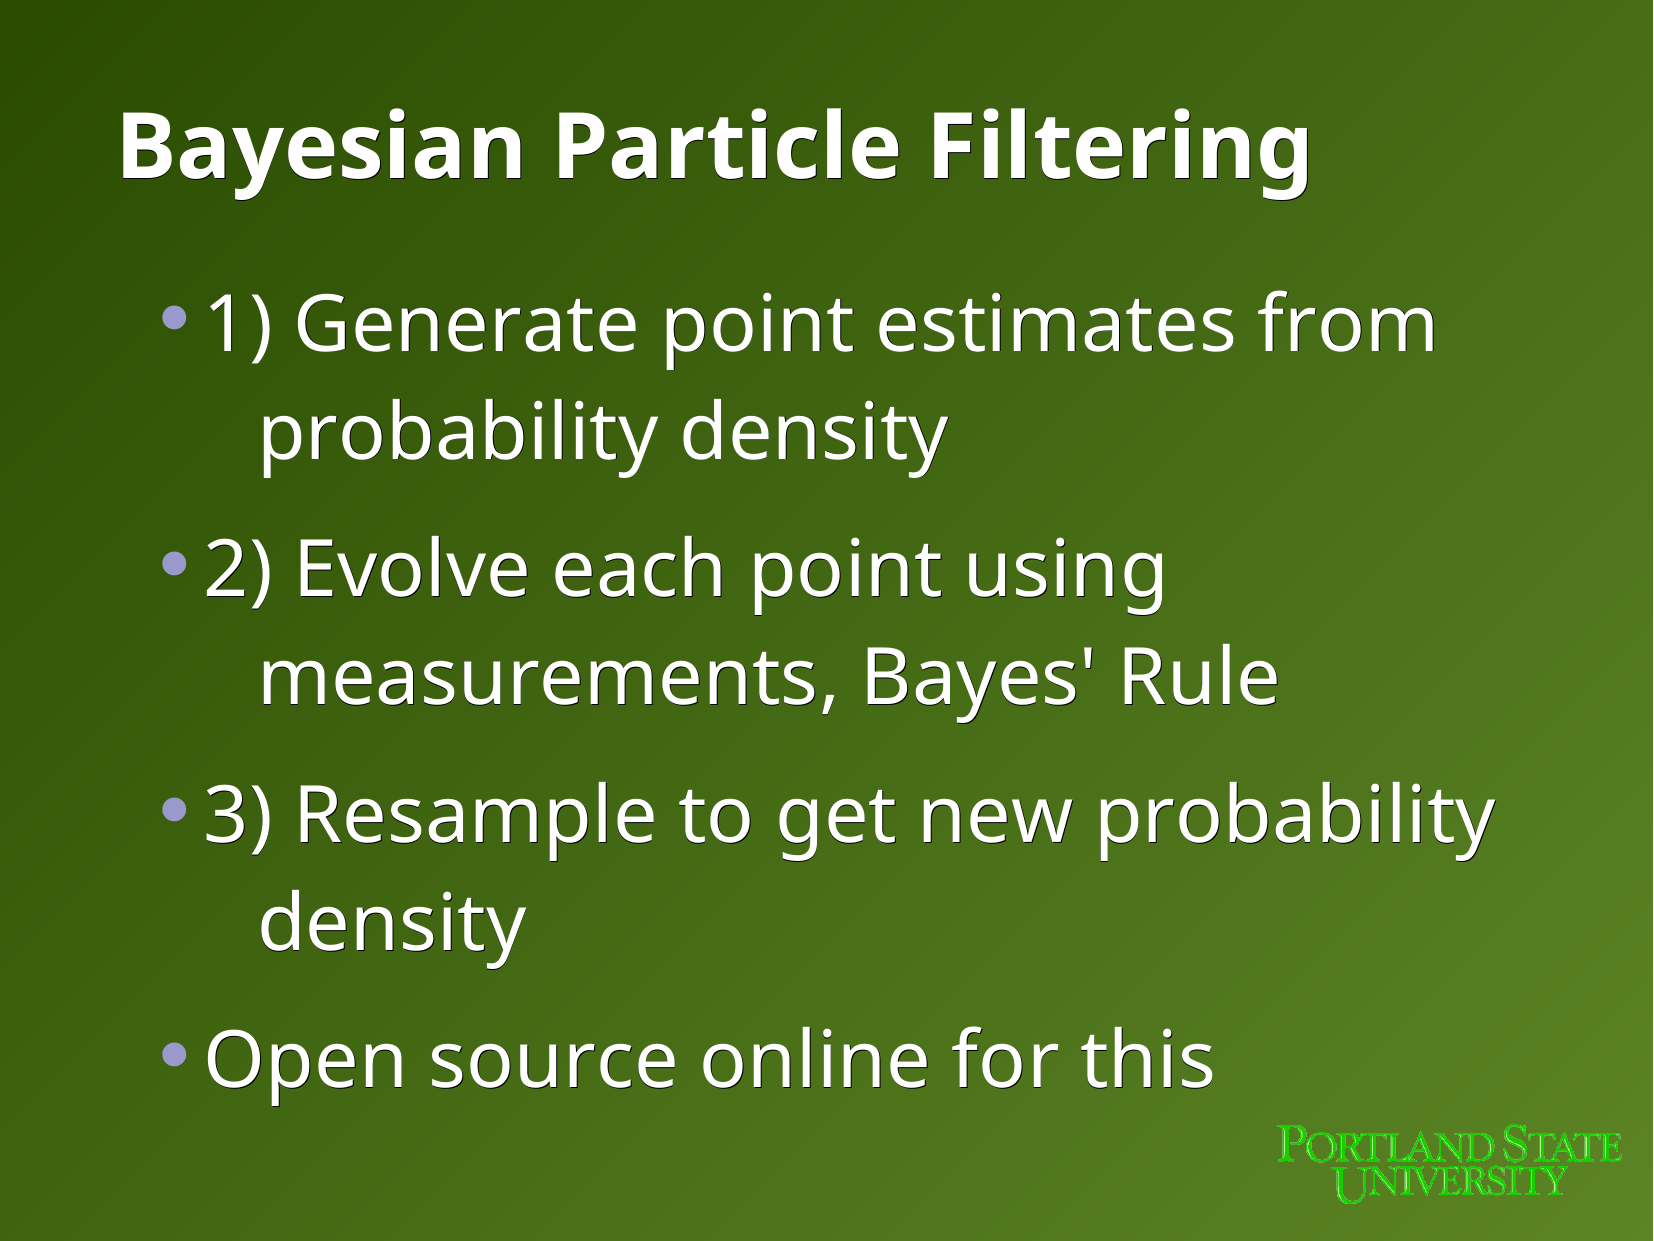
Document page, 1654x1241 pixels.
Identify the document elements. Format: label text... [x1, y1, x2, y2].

picture [1277, 1124, 1622, 1204]
list 1) Generate point estimates from probability density 2) Evolve each point using measurements, Bayes' Rule 3) Resample to get new probability density Open source online for this [115, 266, 1527, 1049]
title Bayesian Particle Filtering [115, 86, 1527, 200]
